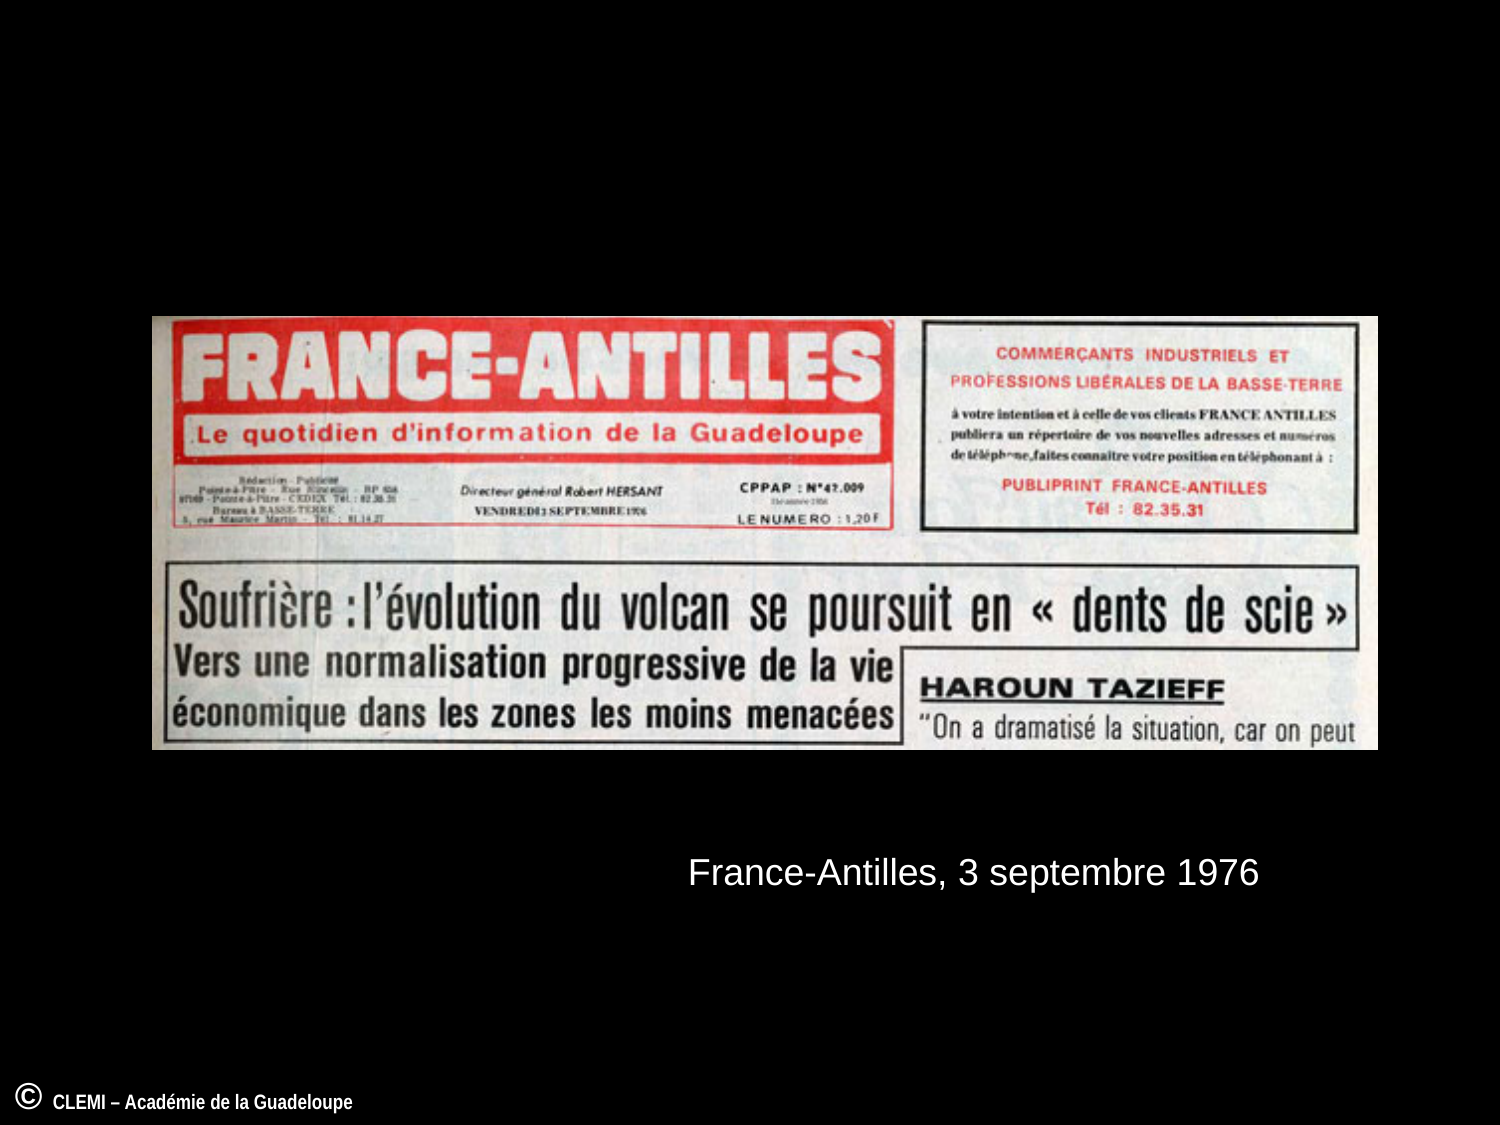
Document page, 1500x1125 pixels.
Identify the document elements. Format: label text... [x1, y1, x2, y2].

title France-Antilles, 3 septembre 1976 [539, 843, 1409, 901]
picture [152, 316, 1378, 751]
text_box © CLEMI – Académie de la Guadeloupe [0, 1067, 575, 1125]
